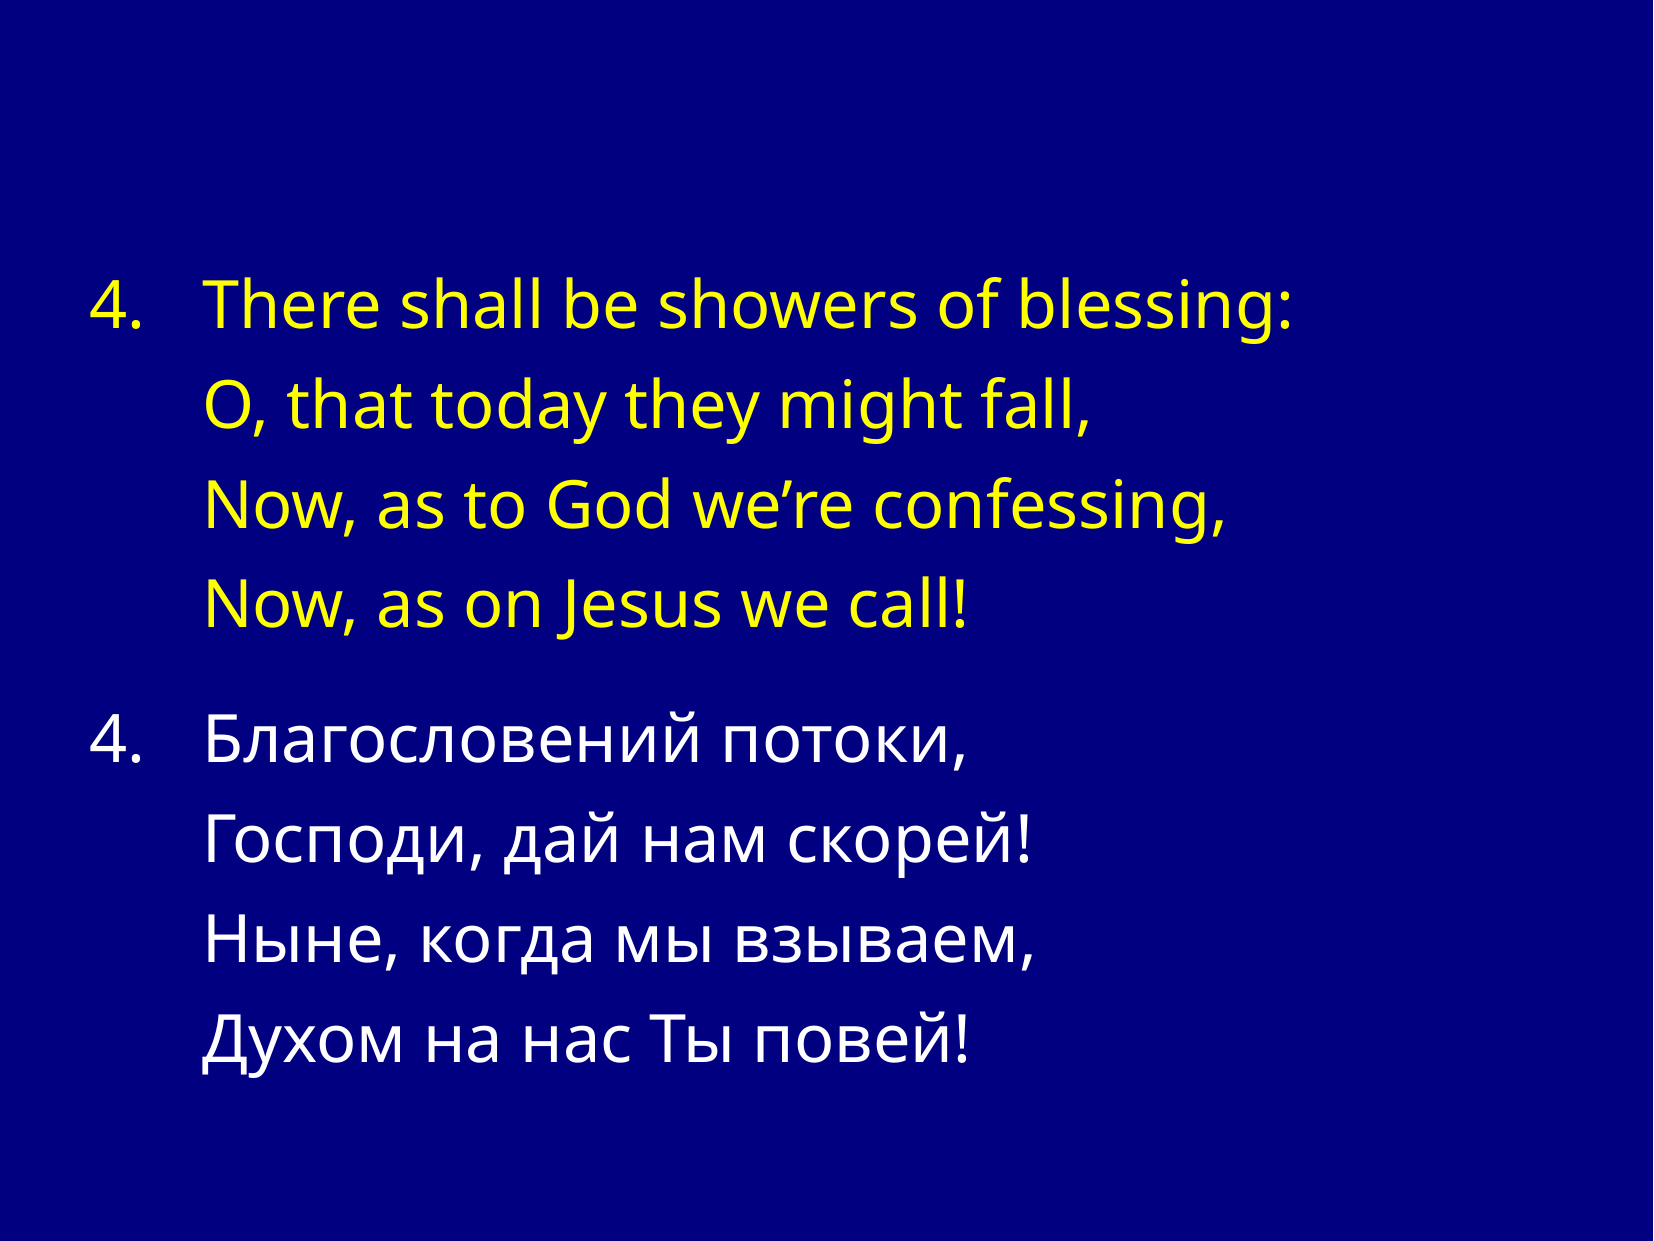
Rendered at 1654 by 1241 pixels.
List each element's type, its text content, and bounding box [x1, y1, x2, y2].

text_box 4. There shall be showers of blessing: O, that today they might fall, Now, as to God we’re confessing, Now, as on Jesus we call! [75, 150, 1576, 638]
text_box 4. Благословений потоки, Господи, дай нам скорей! Ныне, когда мы взываем, Духом на нас Ты повей! [75, 675, 1576, 1163]
